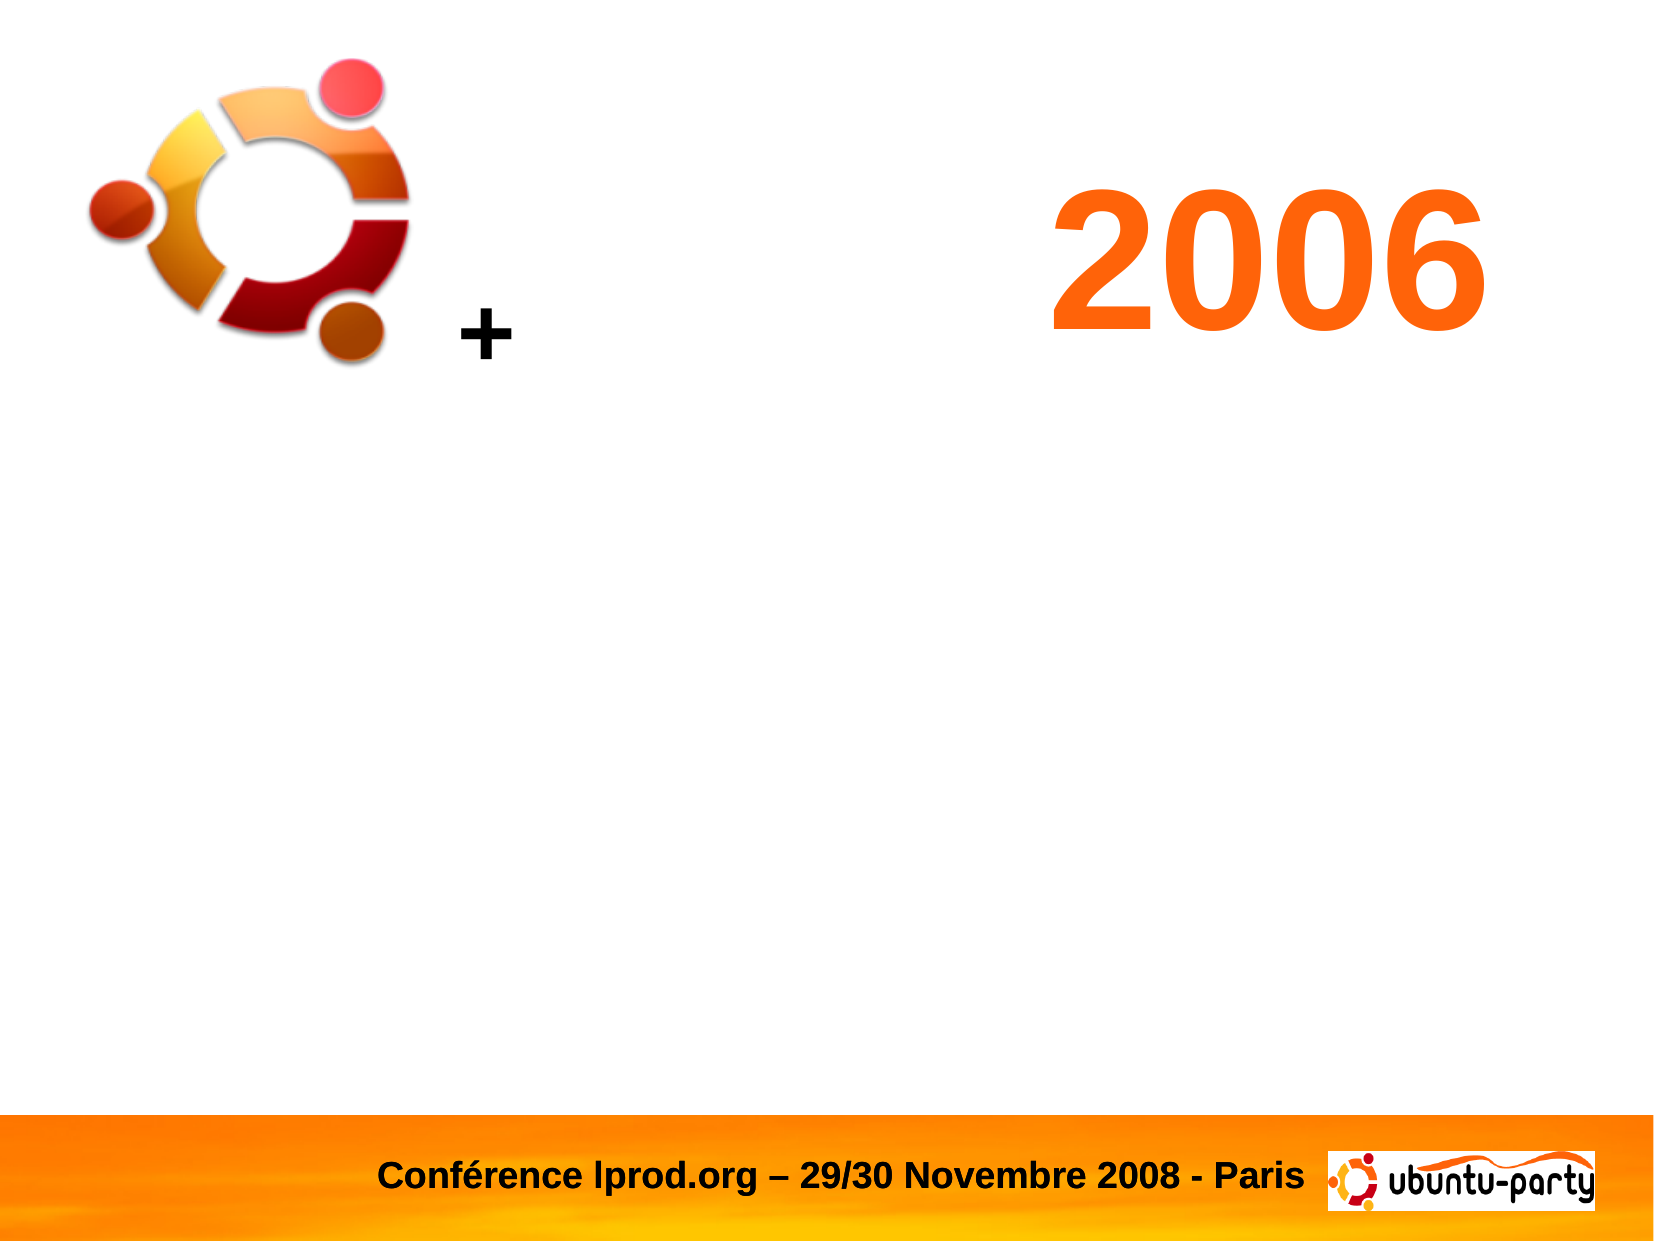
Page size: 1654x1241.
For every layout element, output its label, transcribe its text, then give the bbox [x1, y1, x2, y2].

text_box Conférence lprod.org – 29/30 Novembre 2008 - Paris [295, 1147, 1388, 1211]
picture [85, 58, 414, 370]
picture [0, 1115, 1654, 1241]
text_box + [413, 269, 562, 414]
text_box 2006 [944, 141, 1595, 414]
